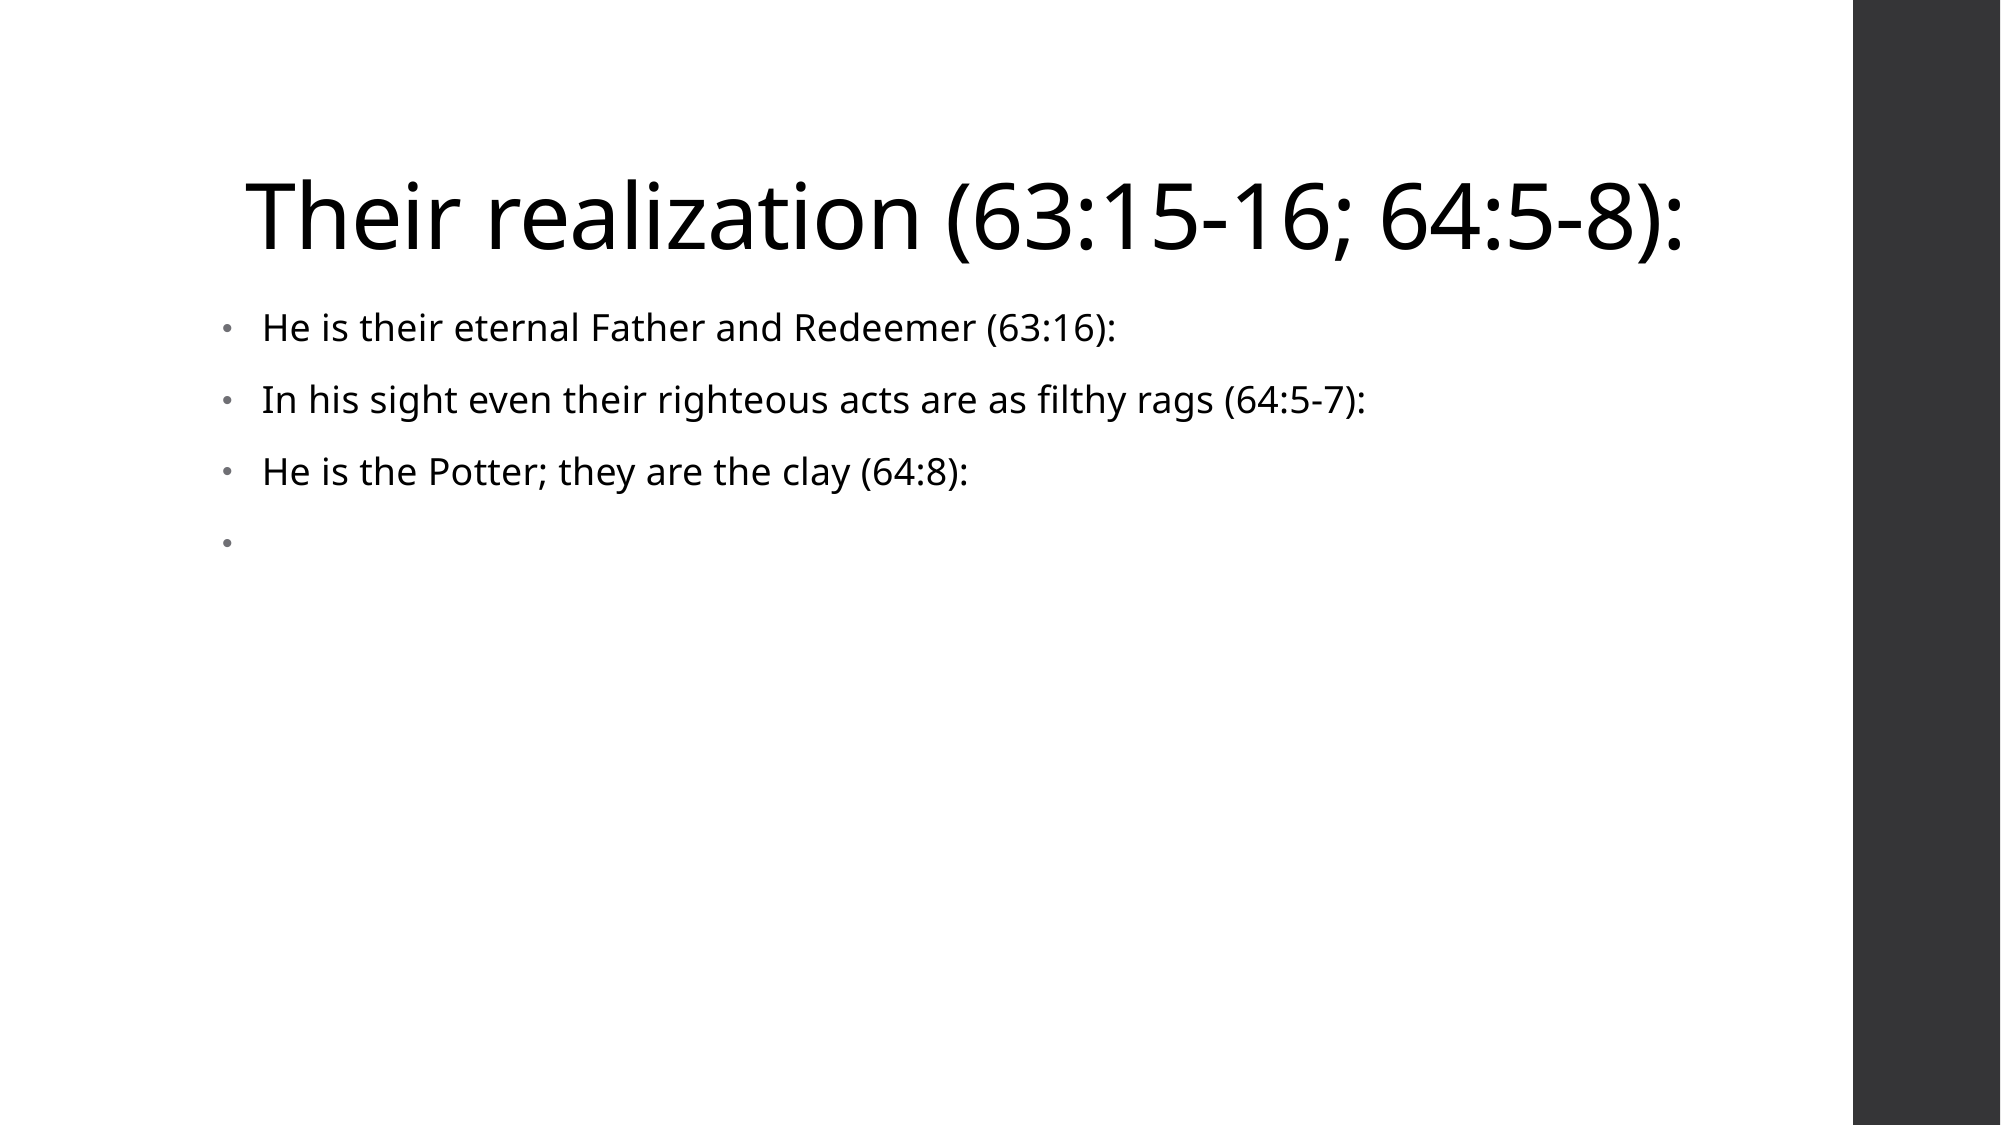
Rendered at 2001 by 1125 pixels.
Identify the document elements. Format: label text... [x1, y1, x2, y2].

title Their realization (63:15-16; 64:5-8): [206, 60, 1797, 278]
list He is their eternal Father and Redeemer (63:16): In his sight even their righteous acts are as filthy rags (64:5-7): He is the Potter; they are the clay (64:8): [206, 299, 1617, 1014]
